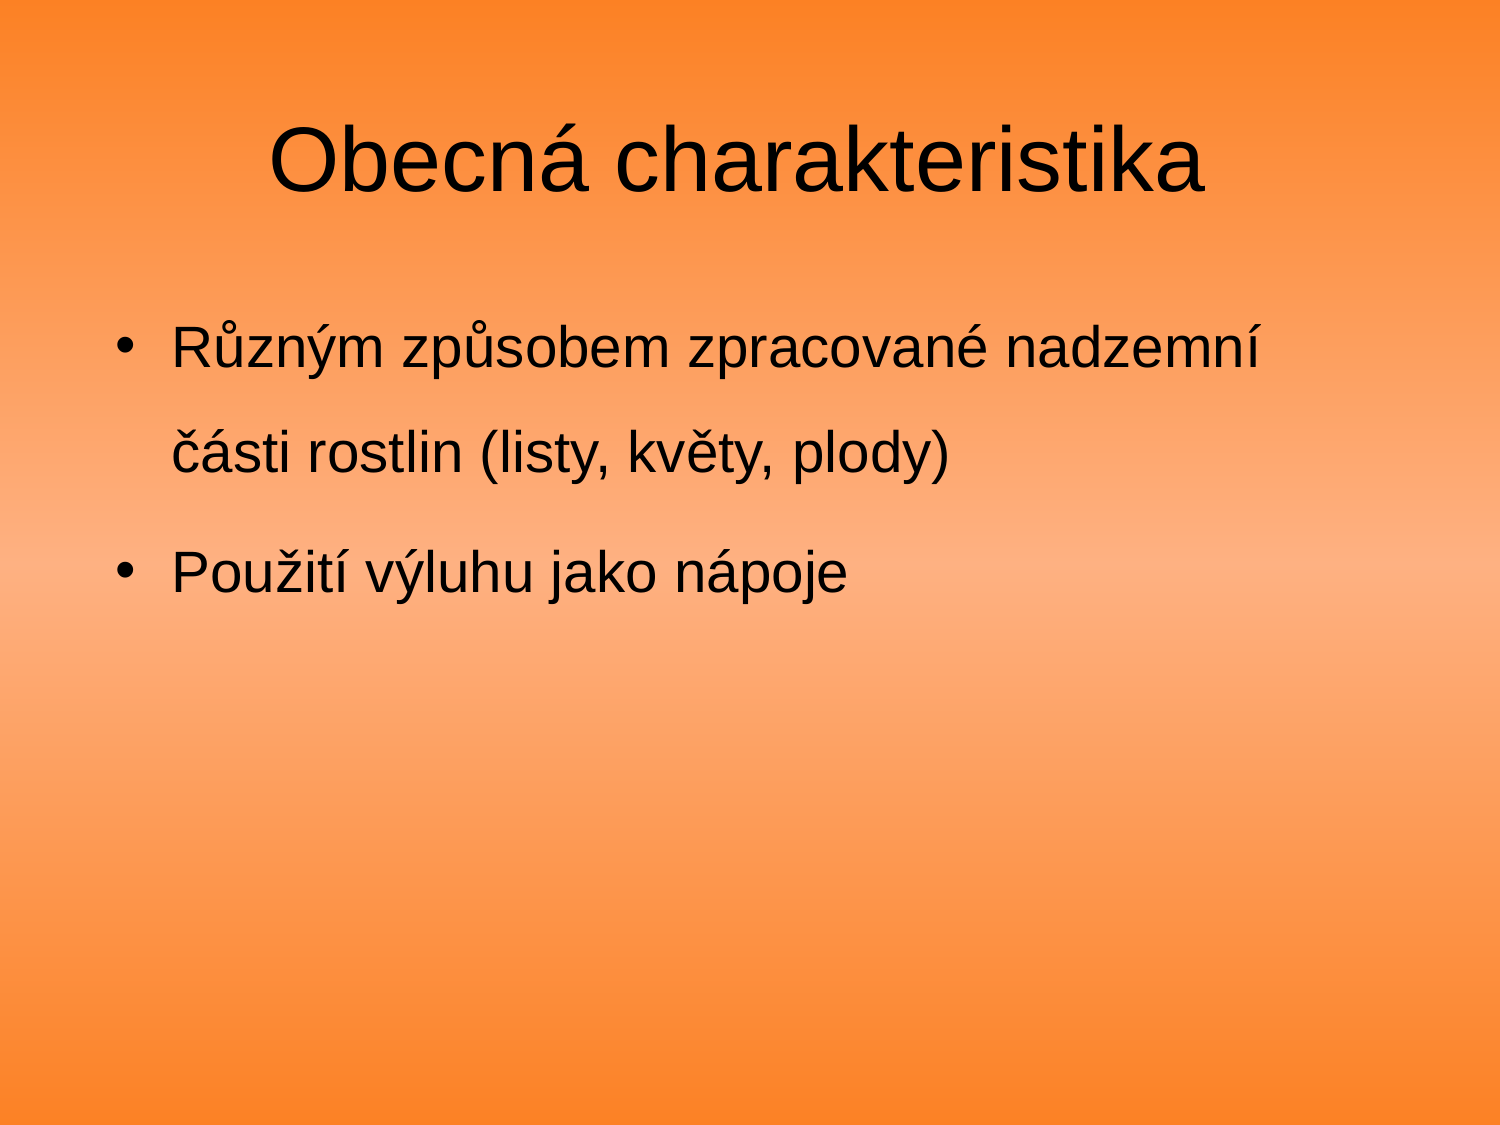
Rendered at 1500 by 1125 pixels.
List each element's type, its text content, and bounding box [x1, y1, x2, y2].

title Obecná charakteristika [100, 78, 1376, 231]
list Různým způsobem zpracované nadzemní části rostlin (listy, květy, plody) Použití výluhu jako nápoje [100, 267, 1400, 1044]
